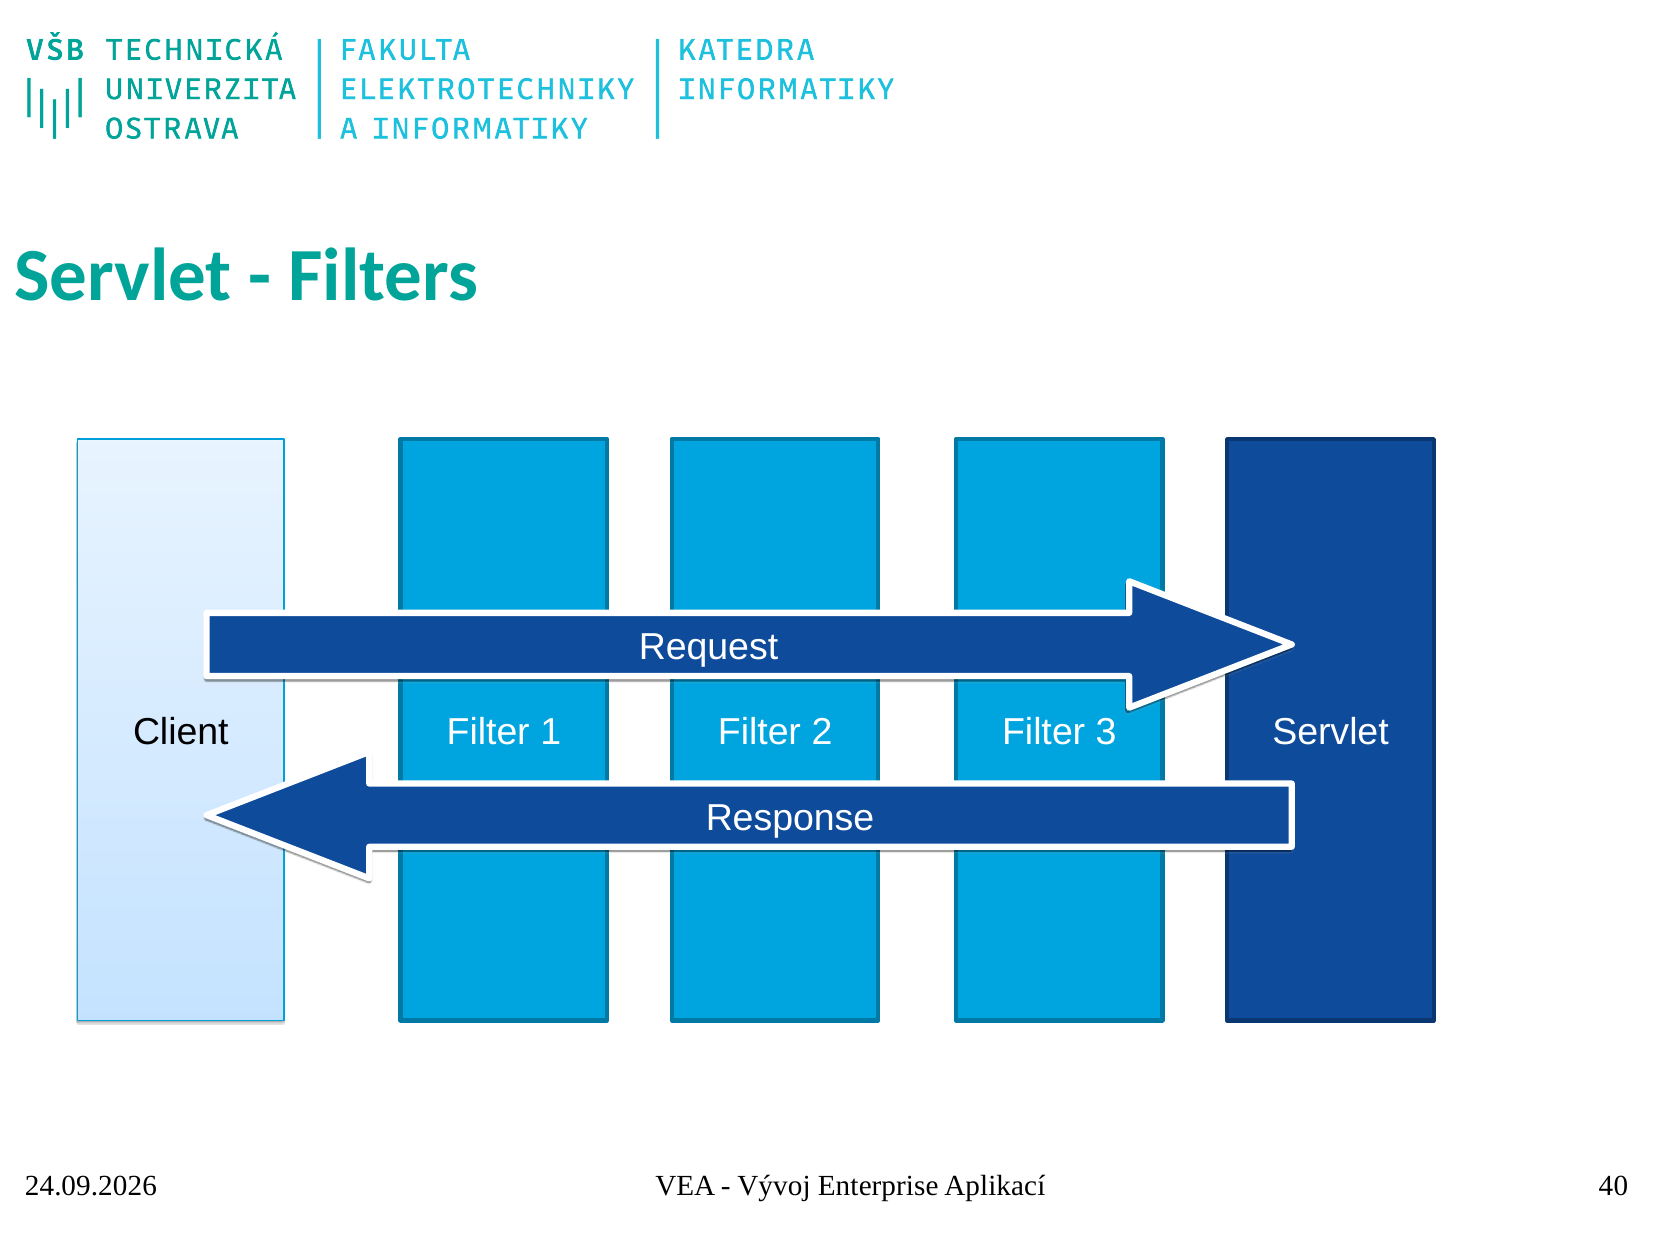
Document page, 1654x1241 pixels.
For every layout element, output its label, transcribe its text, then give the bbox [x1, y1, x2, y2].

text_box Filter 1 [400, 847, 608, 1021]
text_box Filter 3 [955, 439, 1163, 612]
text_box Servlet [1227, 439, 1434, 1021]
text_box Filter 3 [955, 677, 1163, 783]
text_box Filter 2 [671, 677, 879, 783]
text_box Filter 2 [671, 847, 879, 1021]
picture [26, 31, 894, 139]
title Servlet - Filters [14, 165, 1619, 319]
text_box Filter 3 [955, 847, 1163, 1021]
text_box Response [206, 751, 1292, 879]
text_box Filter 1 [400, 677, 608, 783]
text_box Request [206, 581, 1292, 708]
text_box Filter 1 [400, 439, 608, 612]
text_box Filter 2 [671, 439, 879, 612]
text_box Client [77, 439, 285, 1021]
